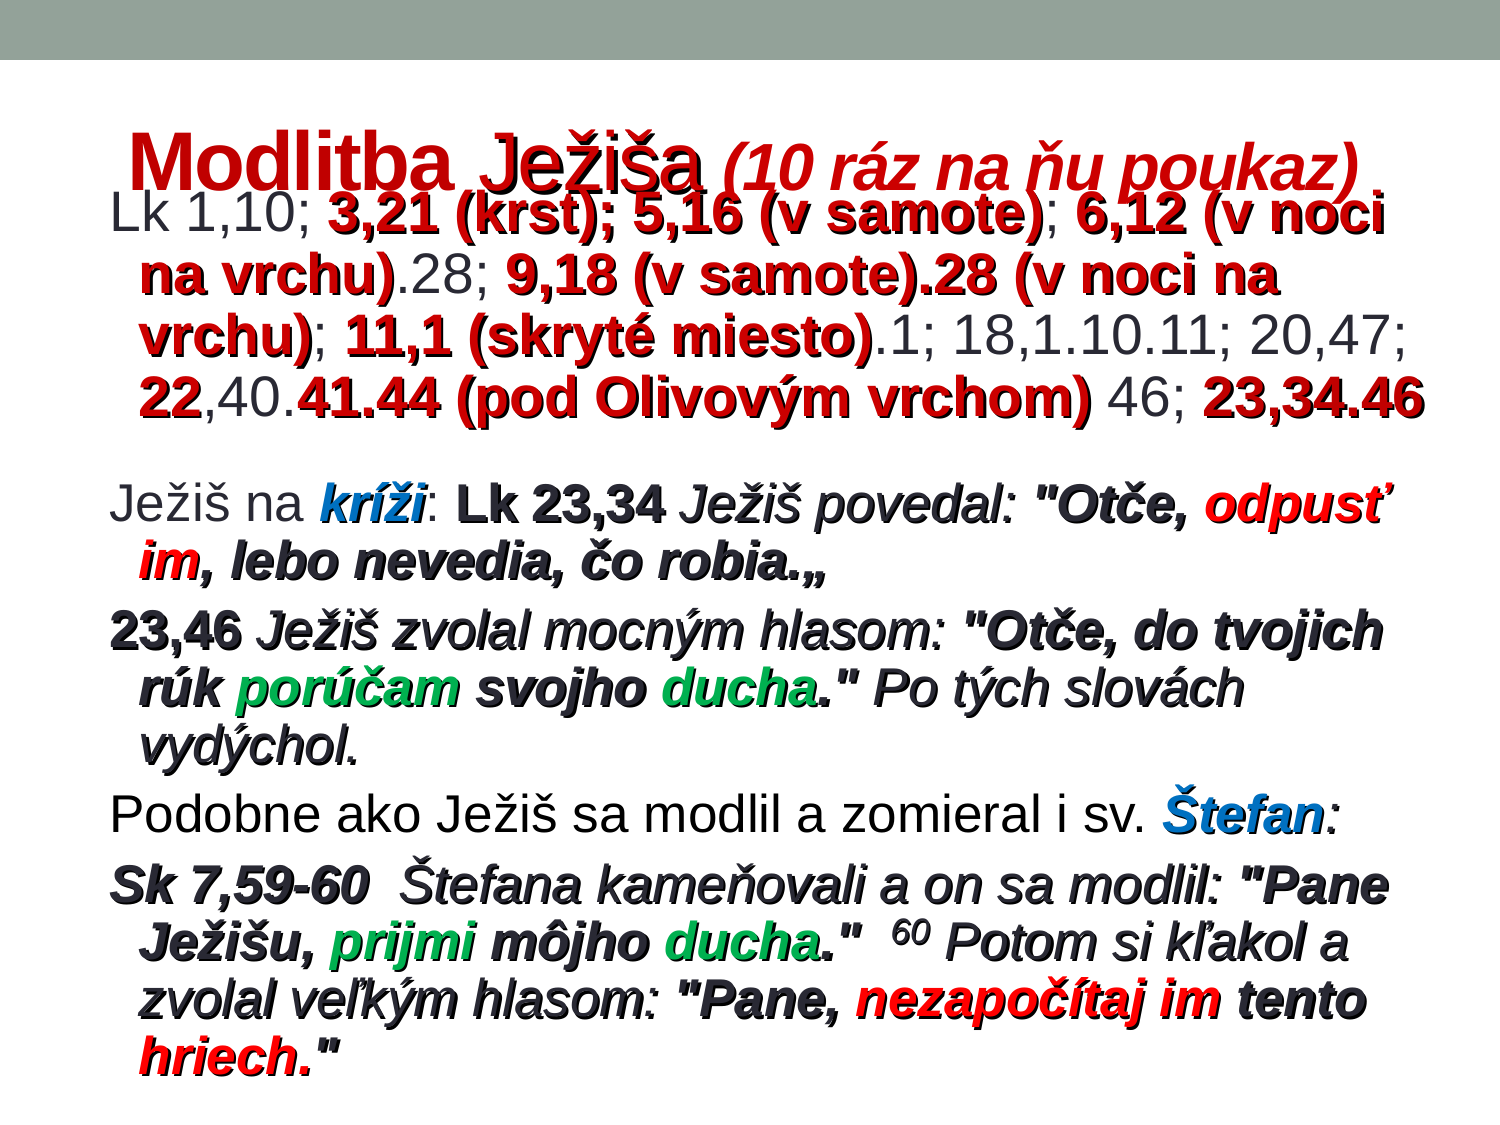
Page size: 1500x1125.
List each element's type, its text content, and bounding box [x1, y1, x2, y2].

title Modlitba Ježiša (10 ráz na ňu poukaz) [112, 0, 1388, 138]
list Lk 1,10; 3,21 (krst); 5,16 (v samote); 6,12 (v noci na vrchu).28; 9,18 (v samote).28 (v noci na vrchu); 11,1 (skryté miesto).1; 18,1.10.11; 20,47; 22,40.41.44 (pod Olivovým vrchom) 46; 23,34.46 Ježiš na kríži: Lk 23,34 Ježiš povedal: "Otče, odpusť im, lebo nevedia, čo robia.„ 23,46 Ježiš zvolal mocným hlasom: "Otče, do tvojich rúk porúčam svojho ducha." Po tých slovách vydýchol. Podobne ako Ježiš sa modlil a zomieral i sv. Štefan: Sk 7,59-60 Štefana kameňovali a on sa modlil: "Pane Ježišu, prijmi môjho ducha." 60 Potom si kľakol a zvolal veľkým hlasom: "Pane, nezapočítaj im tento hriech." [64, 174, 1447, 1125]
